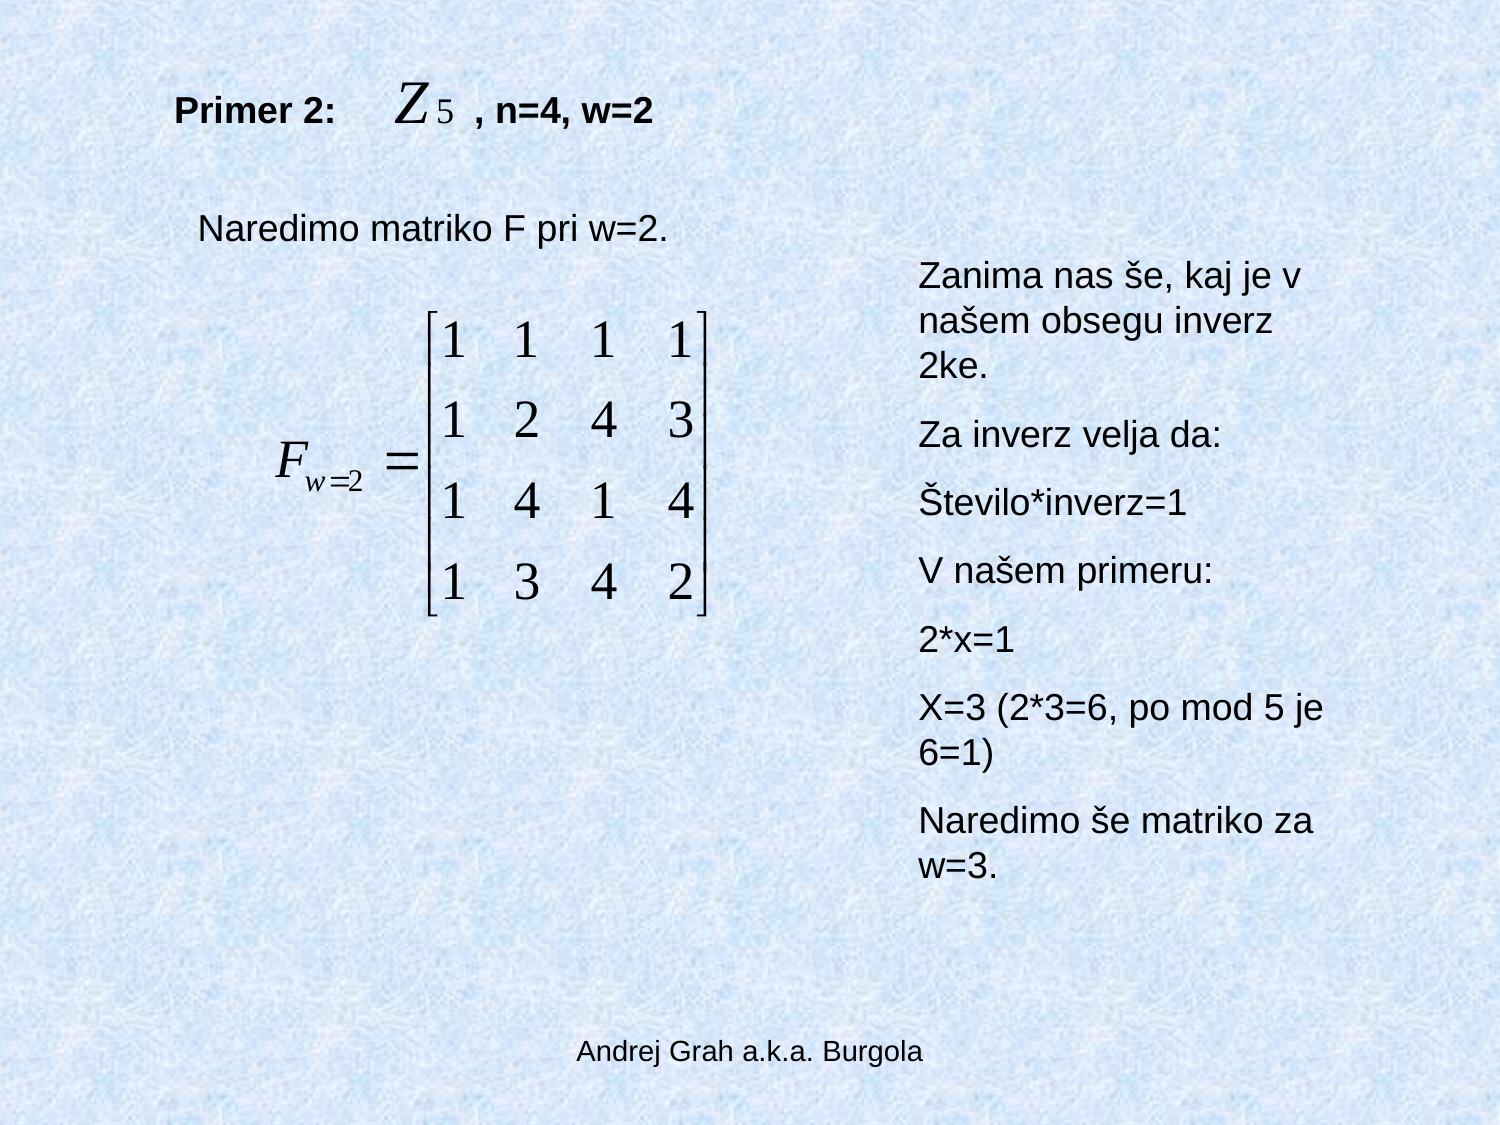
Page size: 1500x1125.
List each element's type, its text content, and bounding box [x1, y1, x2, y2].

text_box Andrej Grah a.k.a. Burgola [512, 1024, 988, 1103]
chart [383, 66, 467, 139]
text_box Naredimo matriko F pri w=2. [183, 196, 857, 257]
picture [0, 0, 1500, 1125]
text_box Primer 2: , n=4, w=2 [159, 78, 383, 139]
text_box Primer 2: , n=4, w=2 [467, 78, 1247, 139]
text_box Zanima nas še, kaj je v našem obsegu inverz 2ke. Za inverz velja da: Število*inverz=1 V našem primeru: 2*x=1 X=3 (2*3=6, po mod 5 je 6=1) Naredimo še matriko za w=3. [903, 243, 1341, 895]
chart [265, 302, 727, 626]
